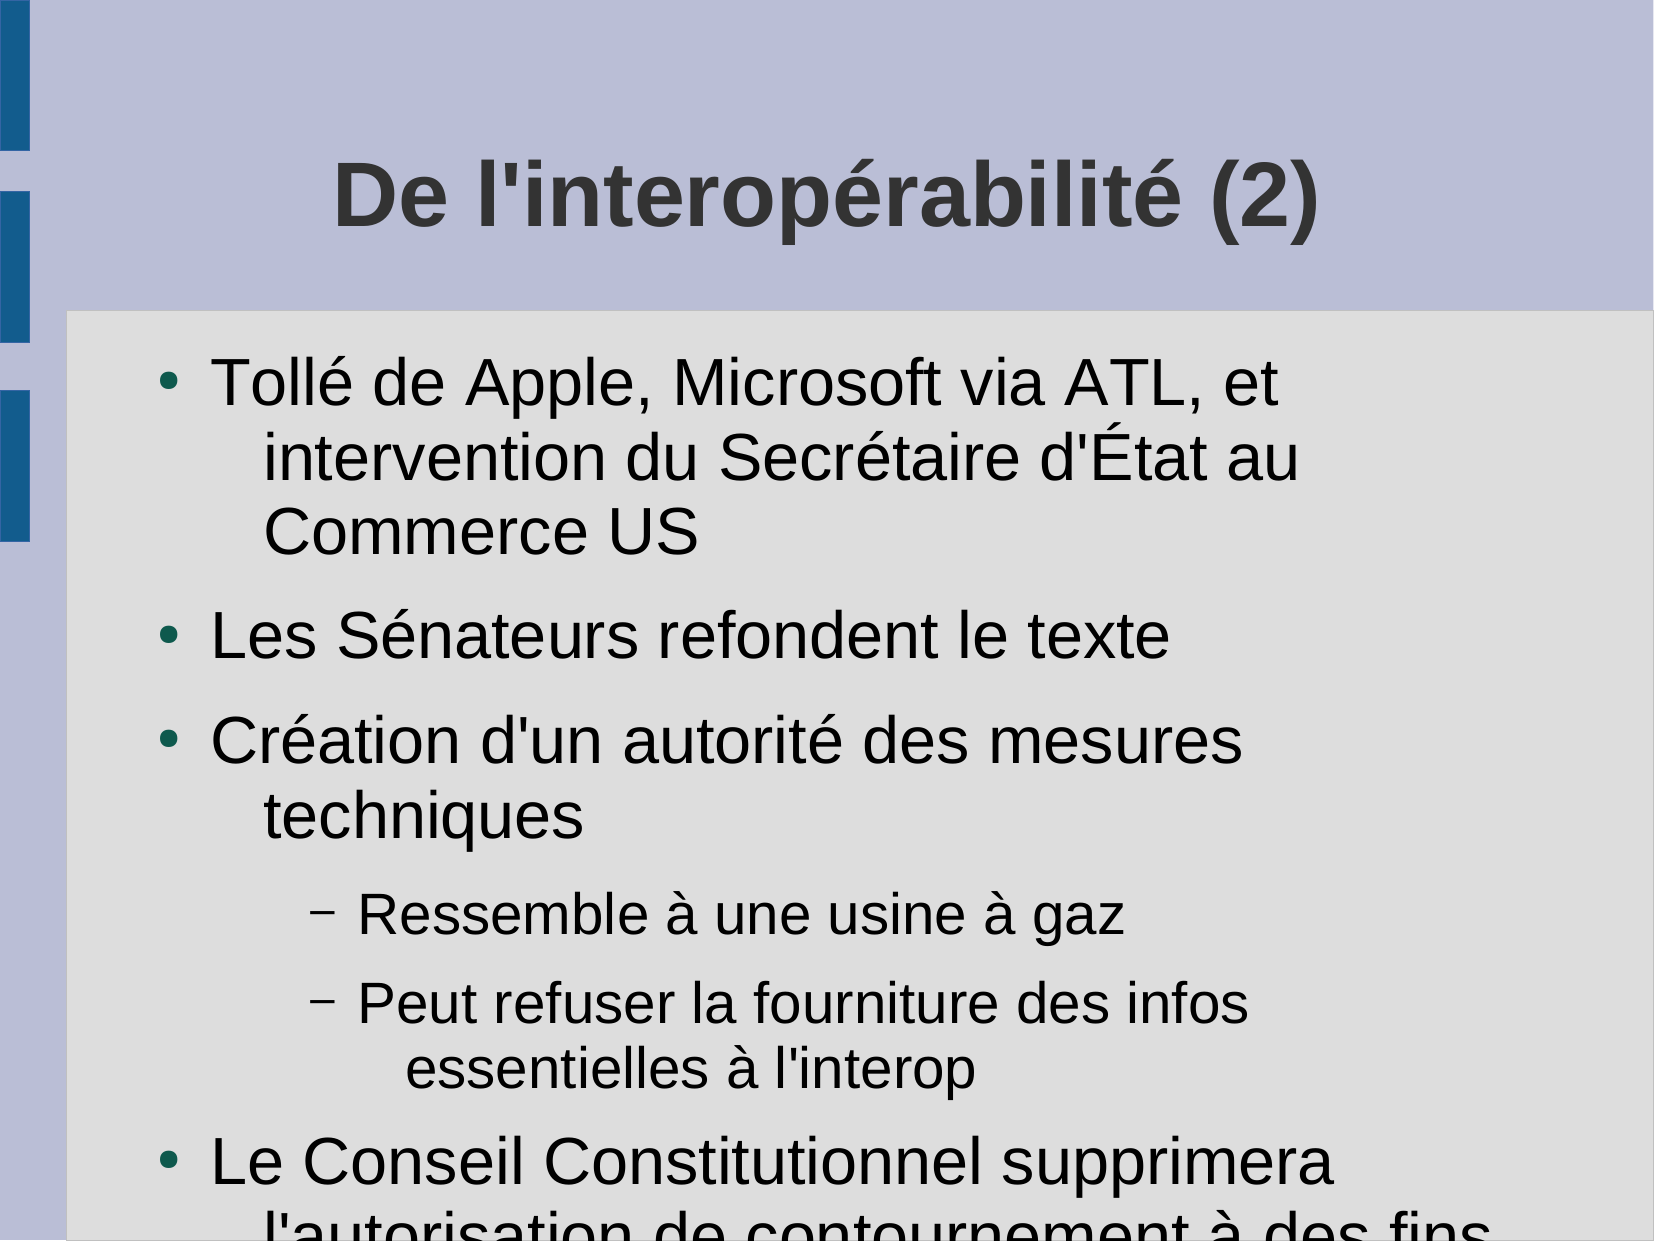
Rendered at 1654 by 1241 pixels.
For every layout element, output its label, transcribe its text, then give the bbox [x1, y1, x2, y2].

list Tollé de Apple, Microsoft via ATL, et intervention du Secrétaire d'État au Commerce US Les Sénateurs refondent le texte Création d'un autorité des mesures techniques Ressemble à une usine à gaz Peut refuser la fourniture des infos essentielles à l'interop Le Conseil Constitutionnel supprimera l'autorisation de contournement à des fins de recherche de l'interop. [121, 344, 1534, 1127]
title De l'interopérabilité (2) [121, 91, 1534, 299]
